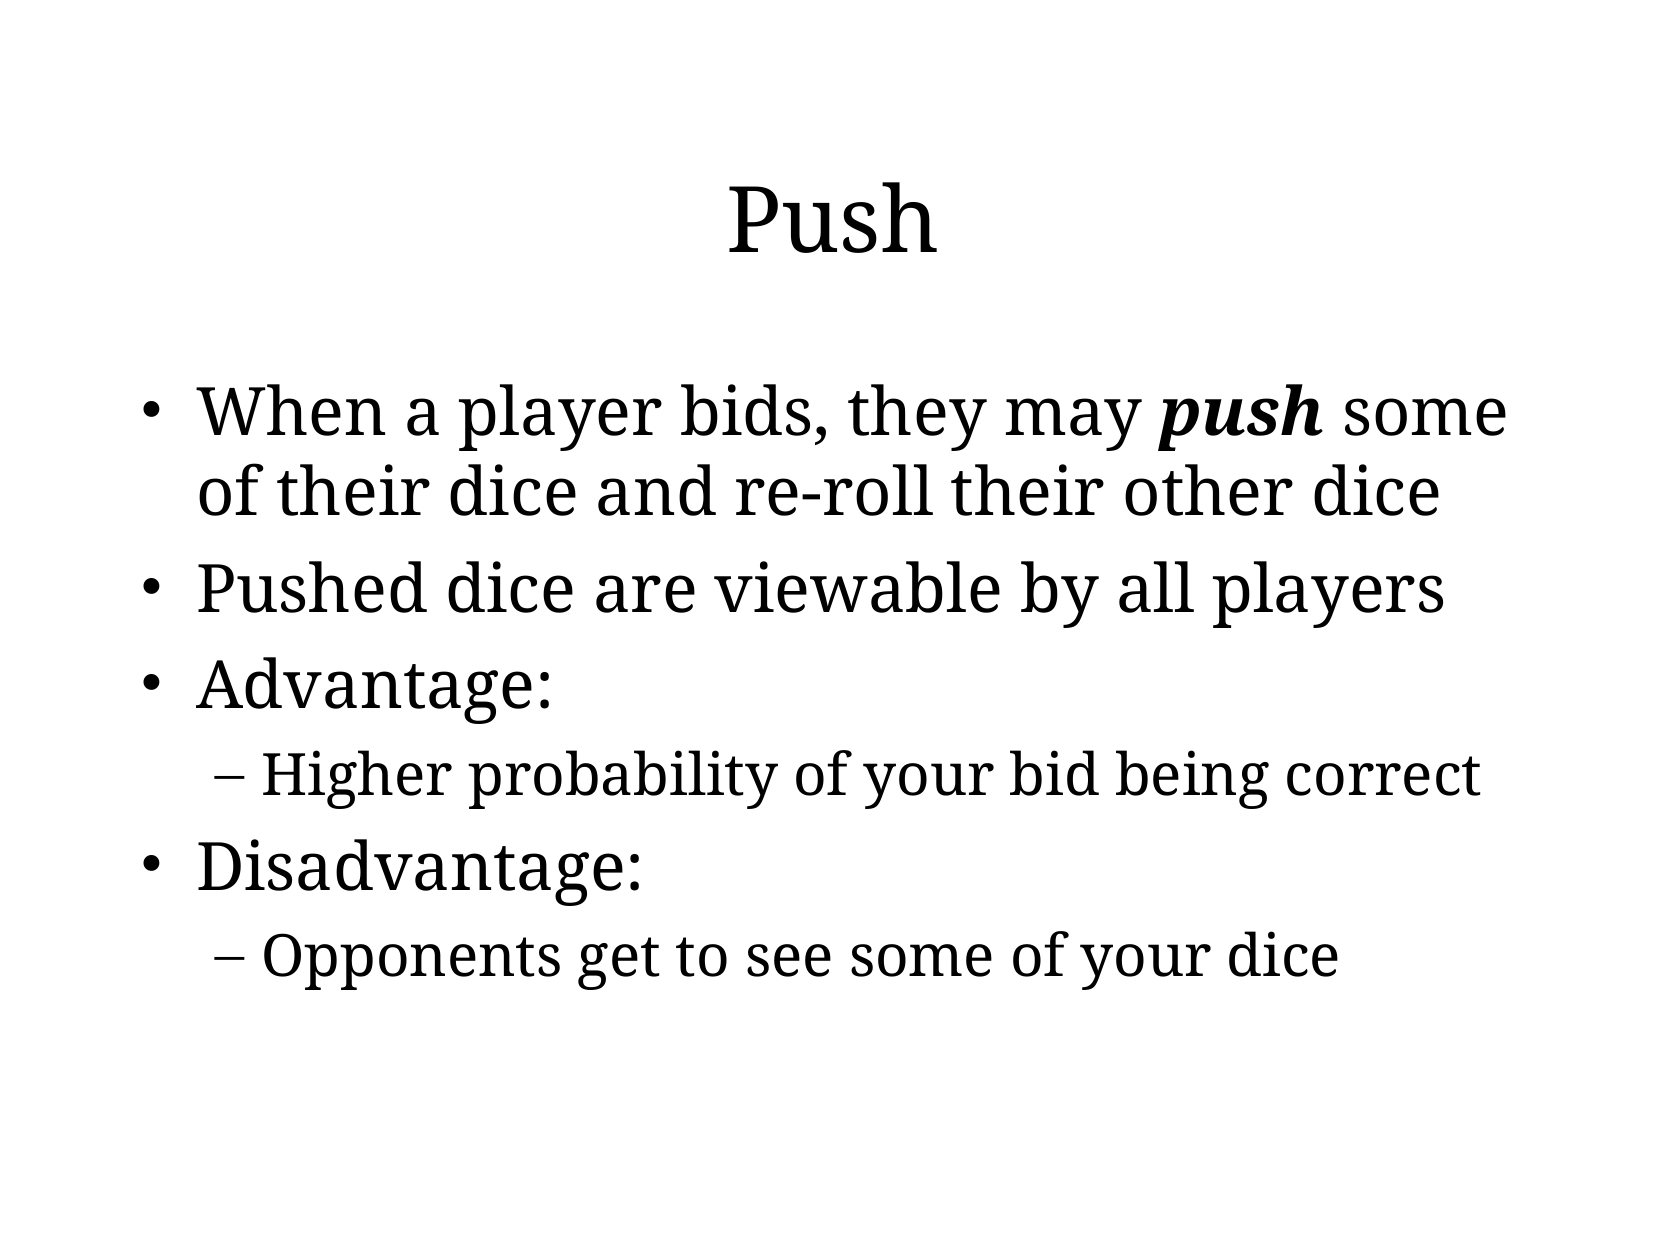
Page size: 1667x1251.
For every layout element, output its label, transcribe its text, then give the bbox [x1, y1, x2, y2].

list When a player bids, they may push some of their dice and re-roll their other dice Pushed dice are viewable by all players Advantage: Higher probability of your bid being correct Disadvantage: Opponents get to see some of your dice [124, 360, 1542, 1187]
title Push [124, 110, 1542, 320]
